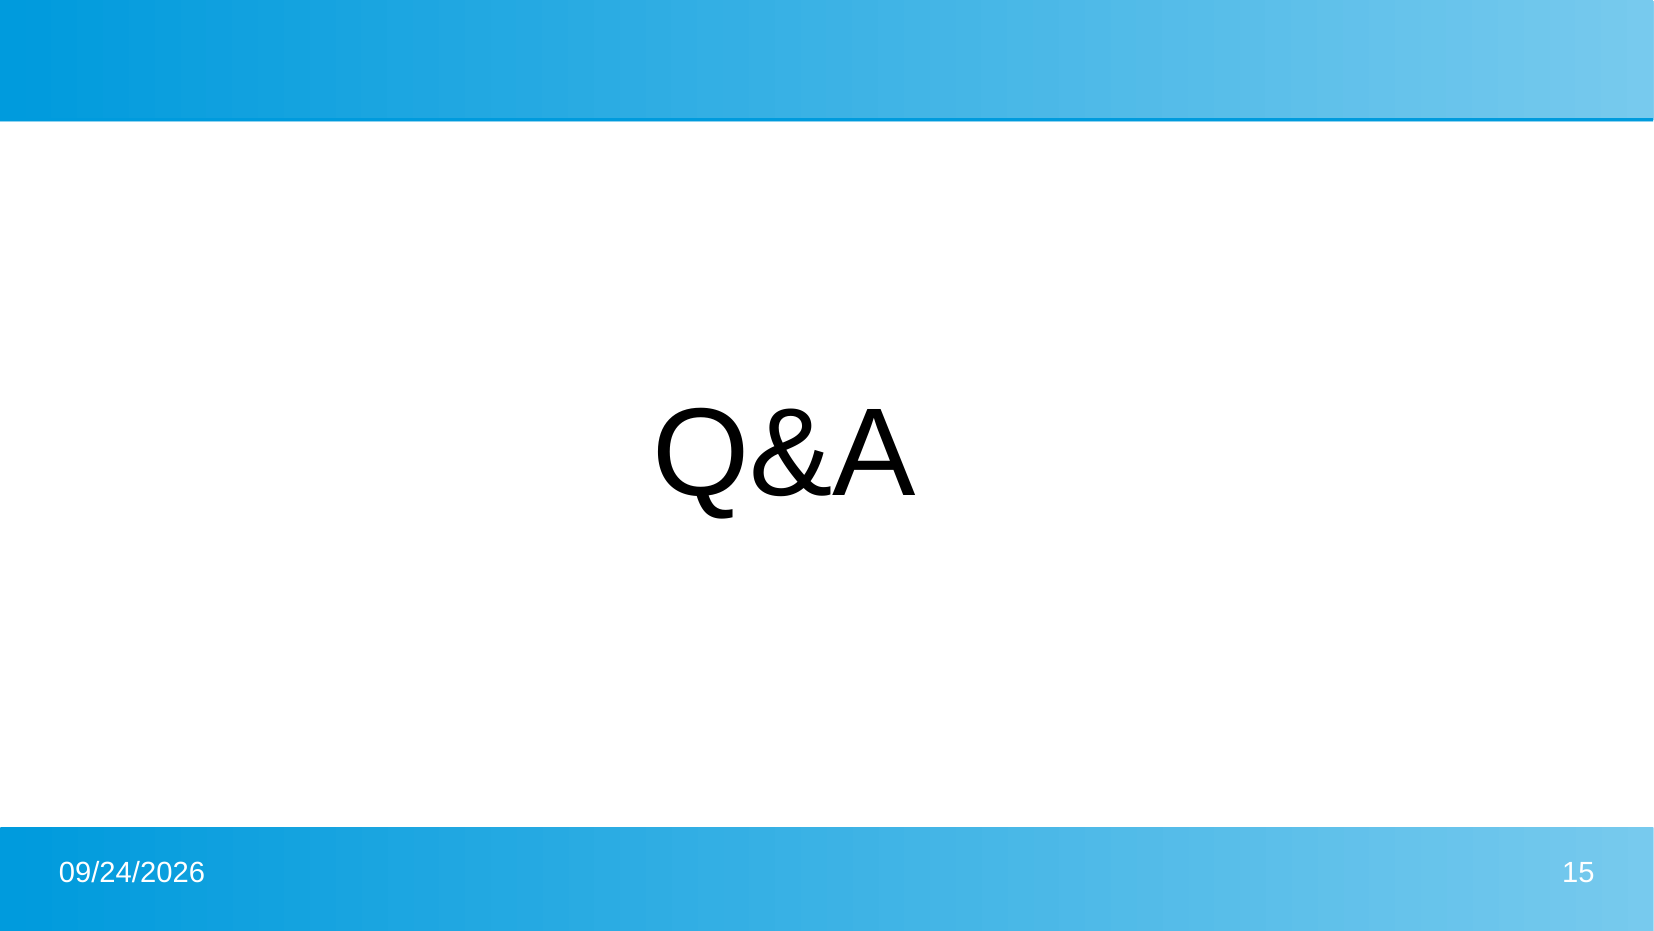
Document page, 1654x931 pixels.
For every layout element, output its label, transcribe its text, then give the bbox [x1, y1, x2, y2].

text_box Q&A [637, 375, 1276, 530]
